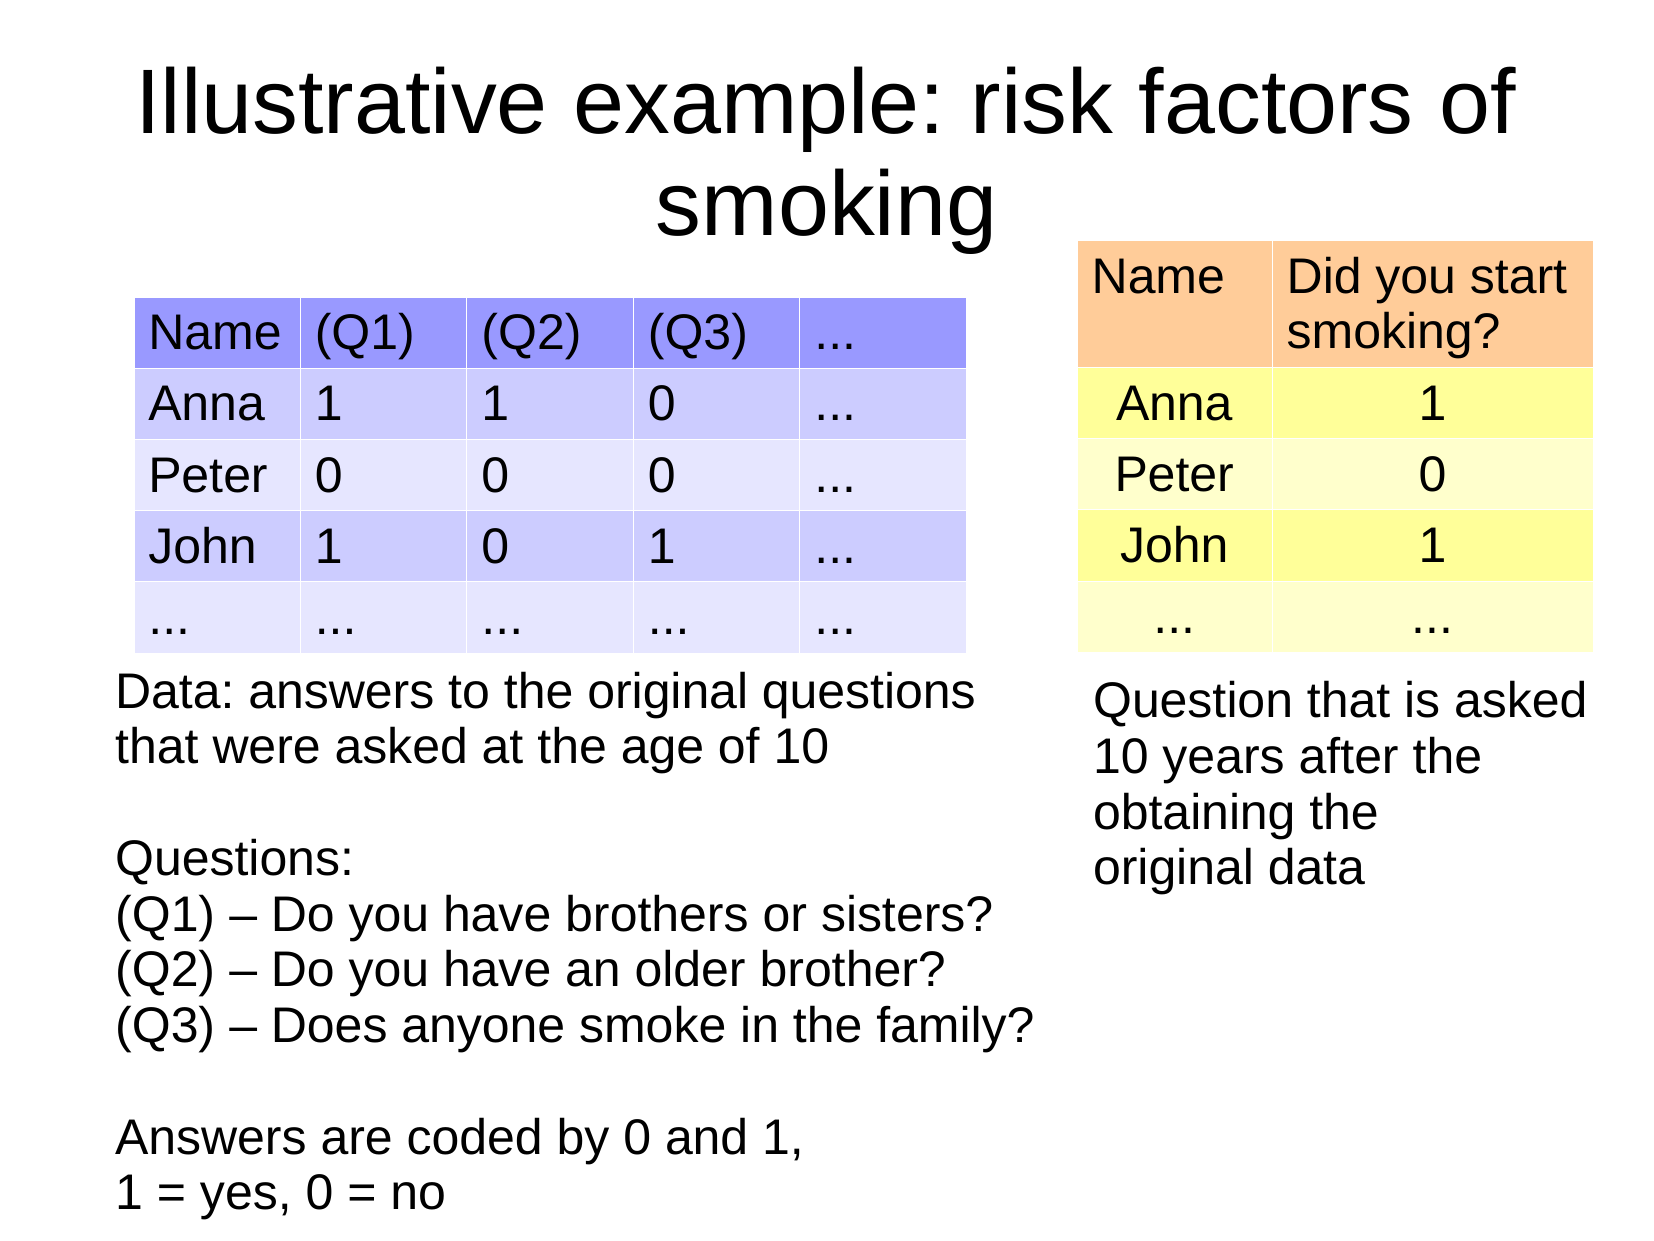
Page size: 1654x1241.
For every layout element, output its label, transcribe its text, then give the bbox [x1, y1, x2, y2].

table_cell 1 [467, 369, 633, 439]
table_cell 1 [301, 511, 466, 581]
table_header (Q1) [301, 298, 466, 368]
table_cell 0 [467, 511, 633, 581]
table_cell ... [135, 582, 300, 653]
title Illustrative example: risk factors of smoking [82, 49, 1571, 257]
table_header (Q2) [467, 298, 633, 368]
table_cell ... [1078, 582, 1272, 652]
table_cell Peter [135, 440, 300, 510]
table_cell ... [467, 582, 633, 653]
table_cell 0 [634, 369, 799, 439]
table_cell ... [800, 511, 966, 581]
table_cell ... [1273, 582, 1593, 652]
text_box Data: answers to the original questions that were asked at the age of 10 Questions: (Q1) – Do you have brothers or sisters? (Q2) – Do you have an older brother? (Q3) – Does anyone smoke in the family? Answers are coded by 0 and 1, 1 = yes, 0 = no [100, 655, 1051, 1228]
table_header Did you start smoking? [1273, 241, 1593, 367]
table_header Name [1078, 241, 1272, 367]
table_cell ... [634, 582, 799, 653]
table_cell 0 [301, 440, 466, 510]
table_cell ... [800, 369, 966, 439]
table_cell 1 [634, 511, 799, 581]
table_cell ... [301, 582, 466, 653]
table_cell John [135, 511, 300, 581]
table_cell Anna [1078, 368, 1272, 438]
table_cell ... [800, 440, 966, 510]
table_cell 0 [1273, 439, 1593, 509]
table_cell 1 [1273, 510, 1593, 581]
table_cell 0 [634, 440, 799, 510]
table_cell 0 [467, 440, 633, 510]
table_cell Anna [135, 369, 300, 439]
table_header ... [800, 298, 966, 368]
table_header Name [135, 298, 300, 368]
text_box Question that is asked 10 years after the obtaining the original data [1078, 665, 1617, 903]
table_cell John [1078, 510, 1272, 581]
table_cell 1 [1273, 368, 1593, 438]
table_cell 1 [301, 369, 466, 439]
table_cell Peter [1078, 439, 1272, 509]
table_cell ... [800, 582, 966, 653]
table_header (Q3) [634, 298, 799, 368]
